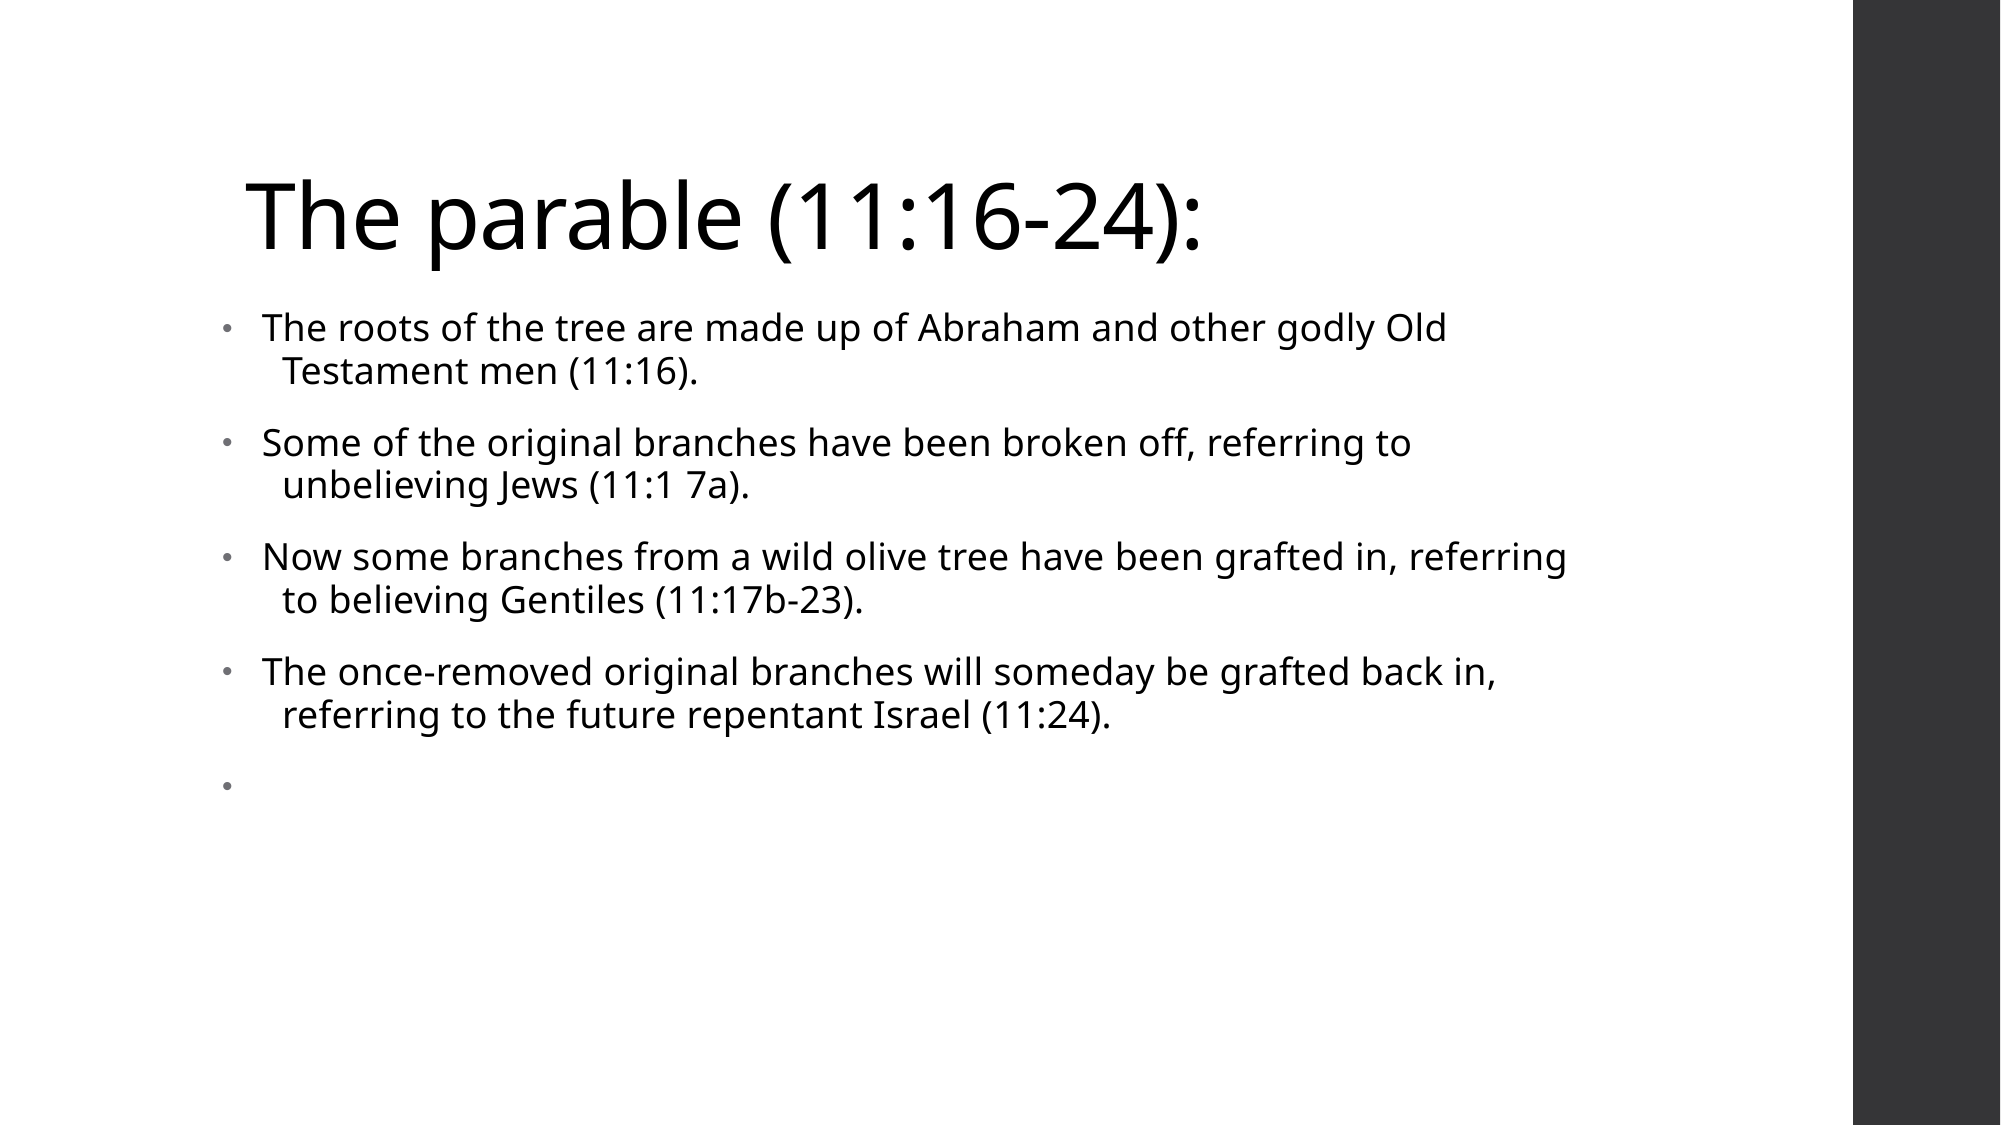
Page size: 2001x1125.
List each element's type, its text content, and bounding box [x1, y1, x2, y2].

title The parable (11:16-24): [206, 60, 1797, 278]
list The roots of the tree are made up of Abraham and other godly Old Testament men (11:16). Some of the original branches have been broken off, referring to unbelieving Jews (11:1 7a). Now some branches from a wild olive tree have been grafted in, referring to believing Gentiles (11:17b-23). The once-removed original branches will someday be grafted back in, referring to the future repentant Israel (11:24). [206, 299, 1617, 1014]
